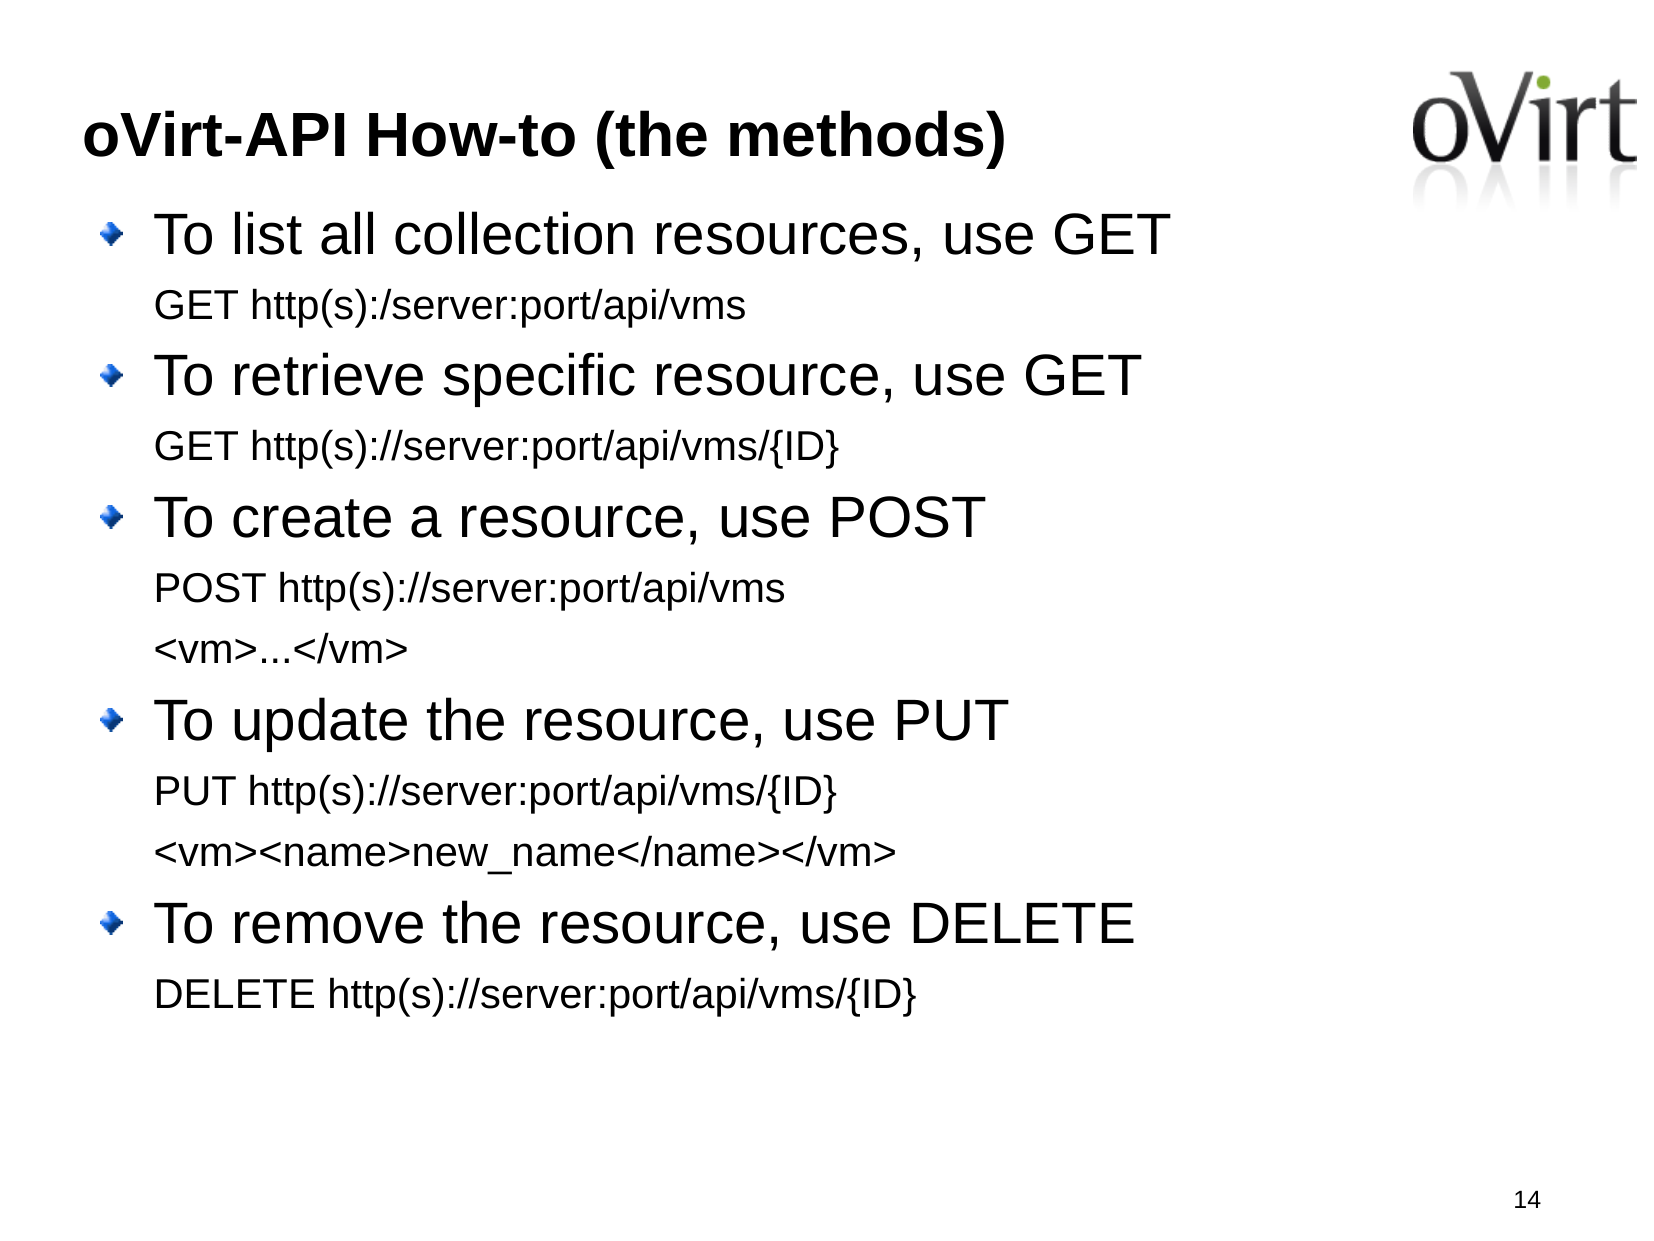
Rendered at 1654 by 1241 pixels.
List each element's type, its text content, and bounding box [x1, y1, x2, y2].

list To list all collection resources, use GET GET http(s):/server:port/api/vms To retrieve specific resource, use GET GET http(s)://server:port/api/vms/{ID} To create a resource, use POST POST http(s)://server:port/api/vms <vm>...</vm> To update the resource, use PUT PUT http(s)://server:port/api/vms/{ID} <vm><name>new_name</name></vm> To remove the resource, use DELETE DELETE http(s)://server:port/api/vms/{ID} [82, 201, 1571, 1032]
title oVirt-API How-to (the methods) [82, 0, 1571, 201]
picture [1571, 63, 1637, 212]
